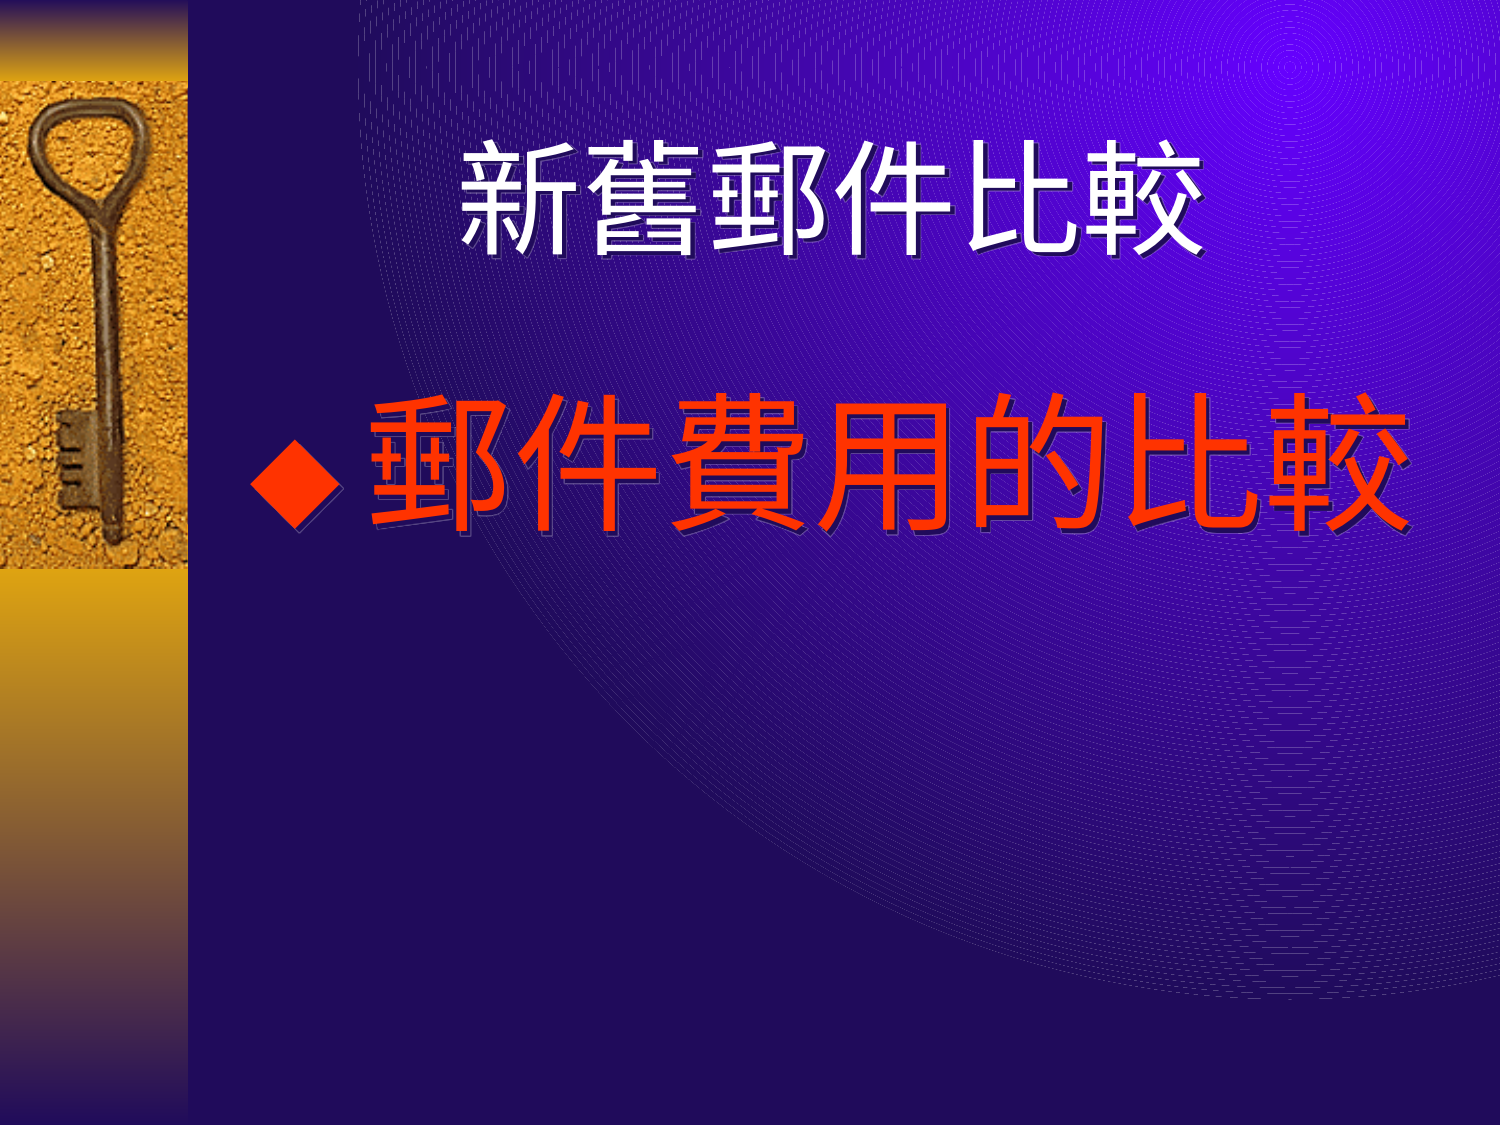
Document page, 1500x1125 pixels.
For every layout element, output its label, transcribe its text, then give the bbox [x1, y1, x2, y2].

text_box 新舊郵件比較 ◆郵件費用的比較 [200, 112, 1463, 558]
